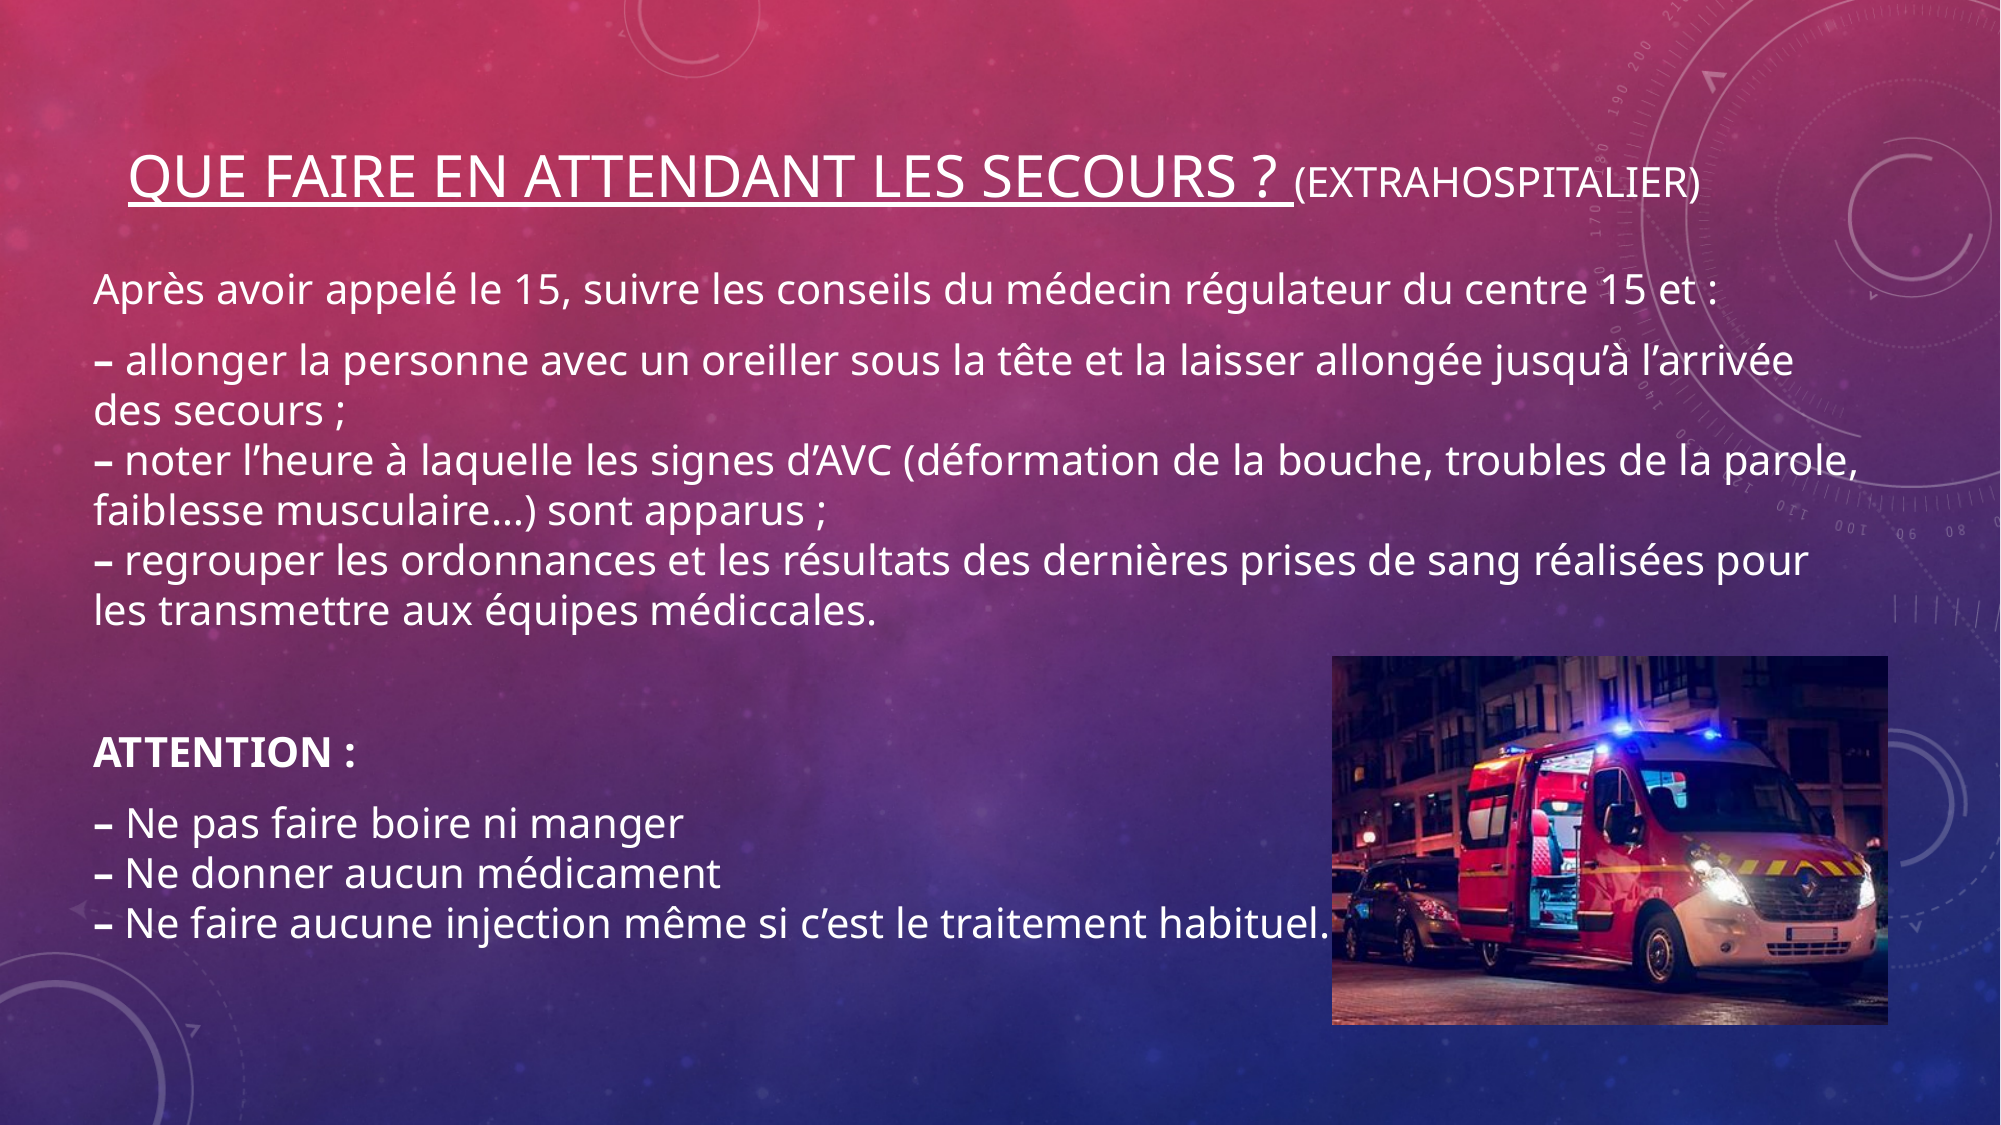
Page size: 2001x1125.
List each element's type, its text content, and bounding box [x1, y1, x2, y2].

picture [1332, 656, 1888, 1026]
title Que faire en attendant les secours ? (extrahospitalier) [112, 99, 1904, 339]
list Après avoir appelé le 15, suivre les conseils du médecin régulateur du centre 15 et : – allonger la personne avec un oreiller sous la tête et la laisser allongée jusqu’à l’arrivée des secours ; – noter l’heure à laquelle les signes d’AVC (déformation de la bouche, troubles de la parole, faiblesse musculaire…) sont apparus ; – regrouper les ordonnances et les résultats des dernières prises de sang réalisées pour les transmettre aux équipes médiccales. ATTENTION : – Ne pas faire boire ni manger – Ne donner aucun médicament – Ne faire aucune injection même si c’est le traitement habituel. [78, 249, 1888, 1025]
